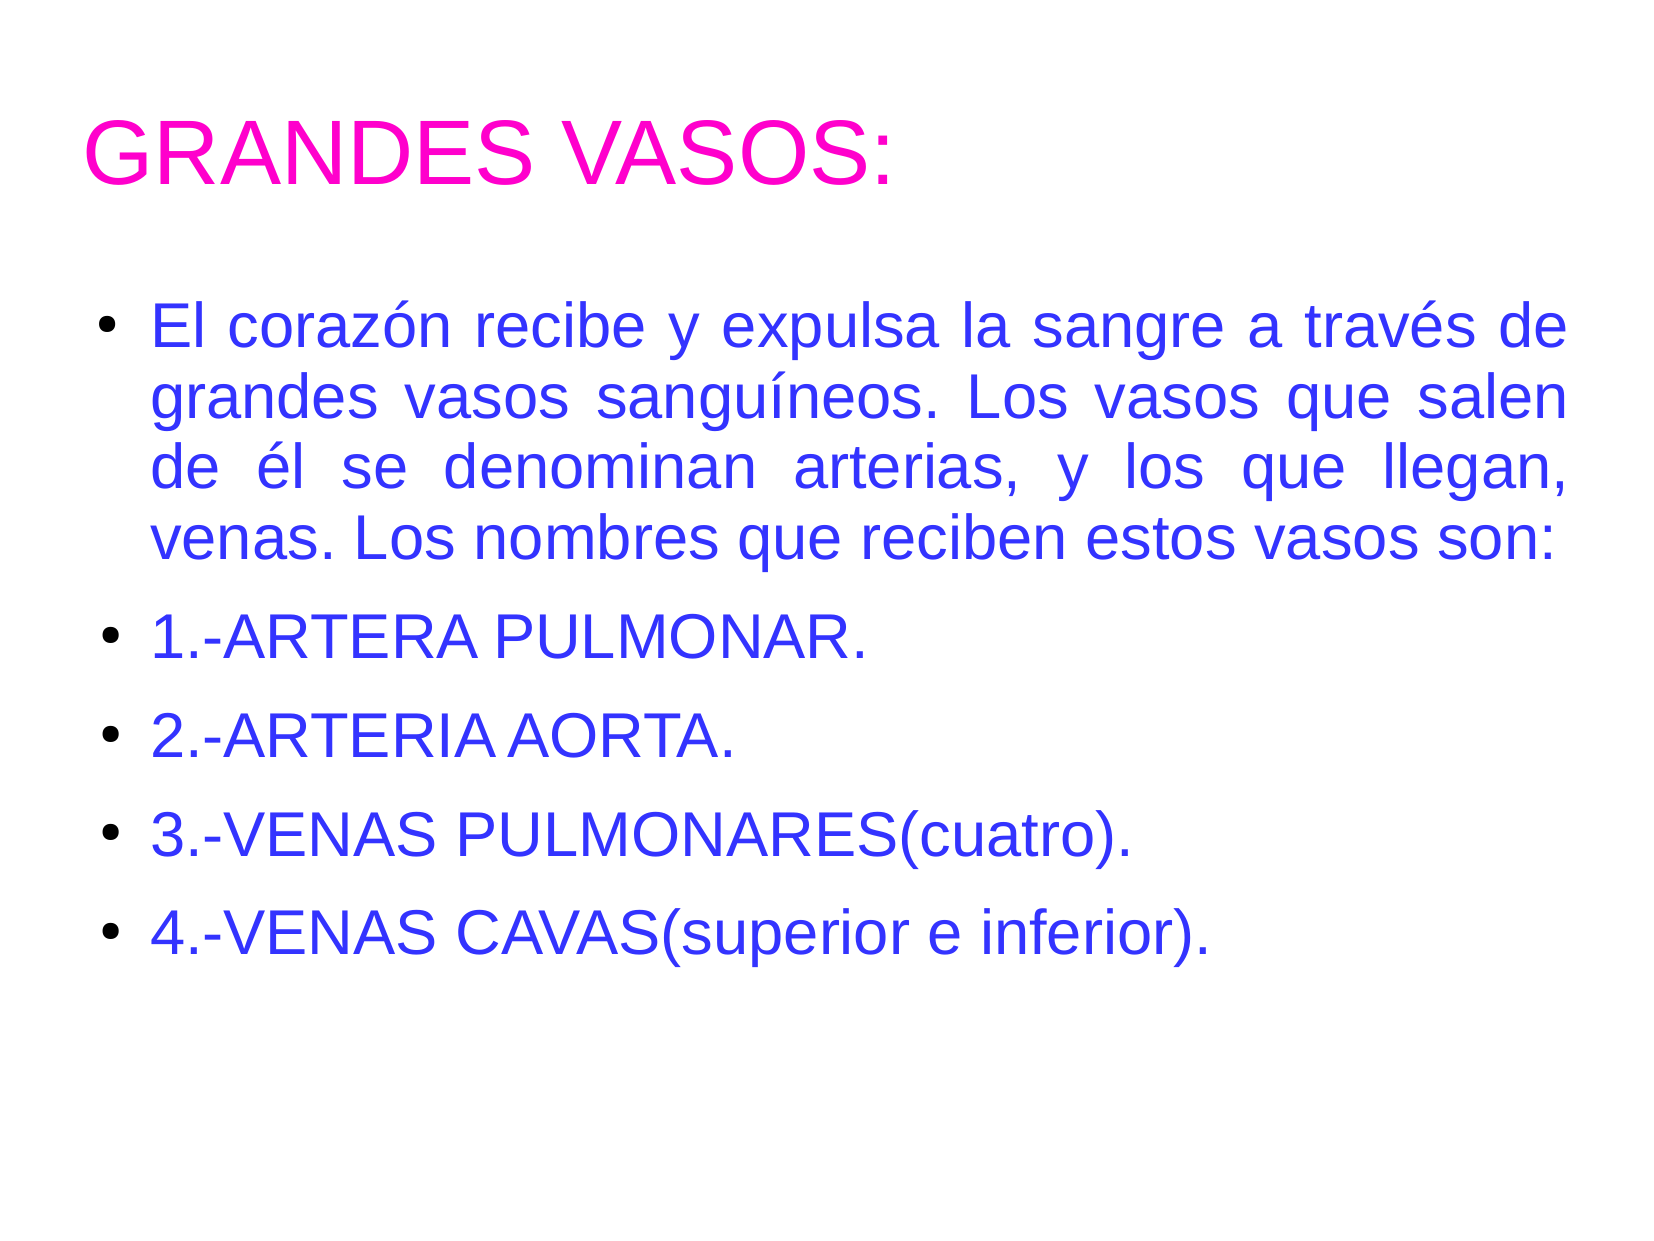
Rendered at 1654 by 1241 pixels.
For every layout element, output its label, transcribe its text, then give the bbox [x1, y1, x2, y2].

list El corazón recibe y expulsa la sangre a través de grandes vasos sanguíneos. Los vasos que salen de él se denominan arterias, y los que llegan, venas. Los nombres que reciben estos vasos son: 1.-ARTERA PULMONAR. 2.-ARTERIA AORTA. 3.-VENAS PULMONARES(cuatro). 4.-VENAS CAVAS(superior e inferior). [82, 290, 1571, 1010]
title GRANDES VASOS: [82, 49, 1571, 257]
